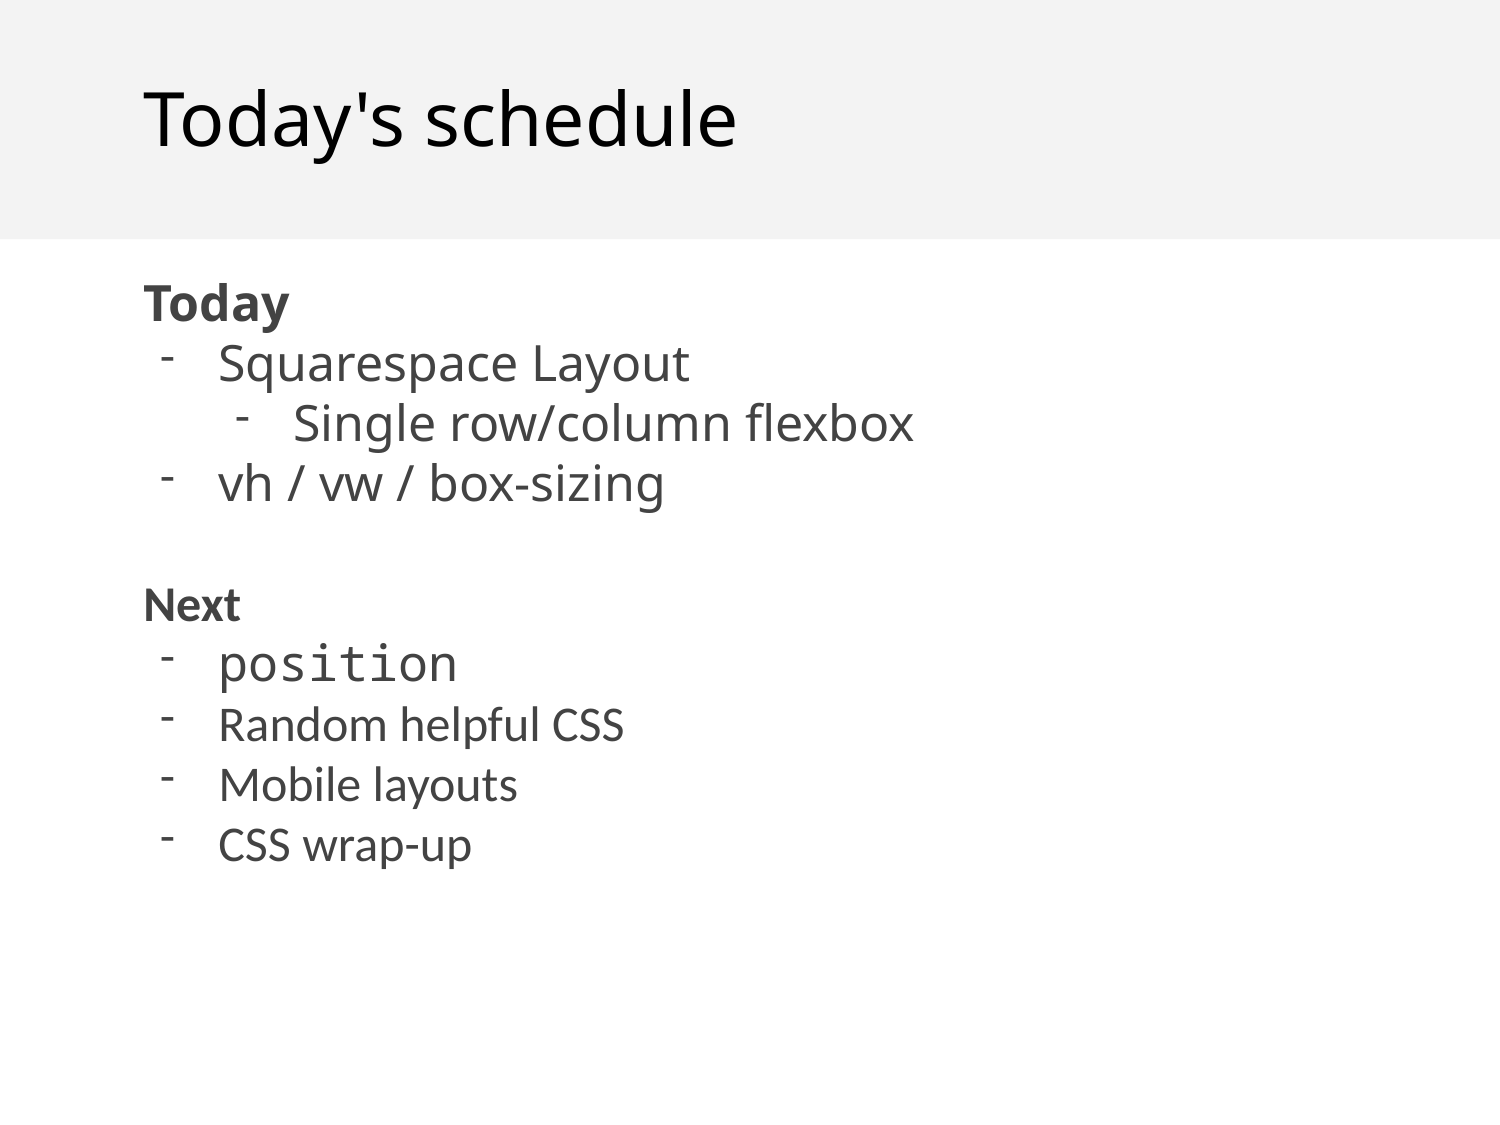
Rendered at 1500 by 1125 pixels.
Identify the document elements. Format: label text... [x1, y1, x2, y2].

title Today's schedule [128, 56, 1372, 183]
list Today Squarespace Layout Single row/column flexbox vh / vw / box-sizing Next position Random helpful CSS Mobile layouts CSS wrap-up [128, 255, 1372, 1004]
